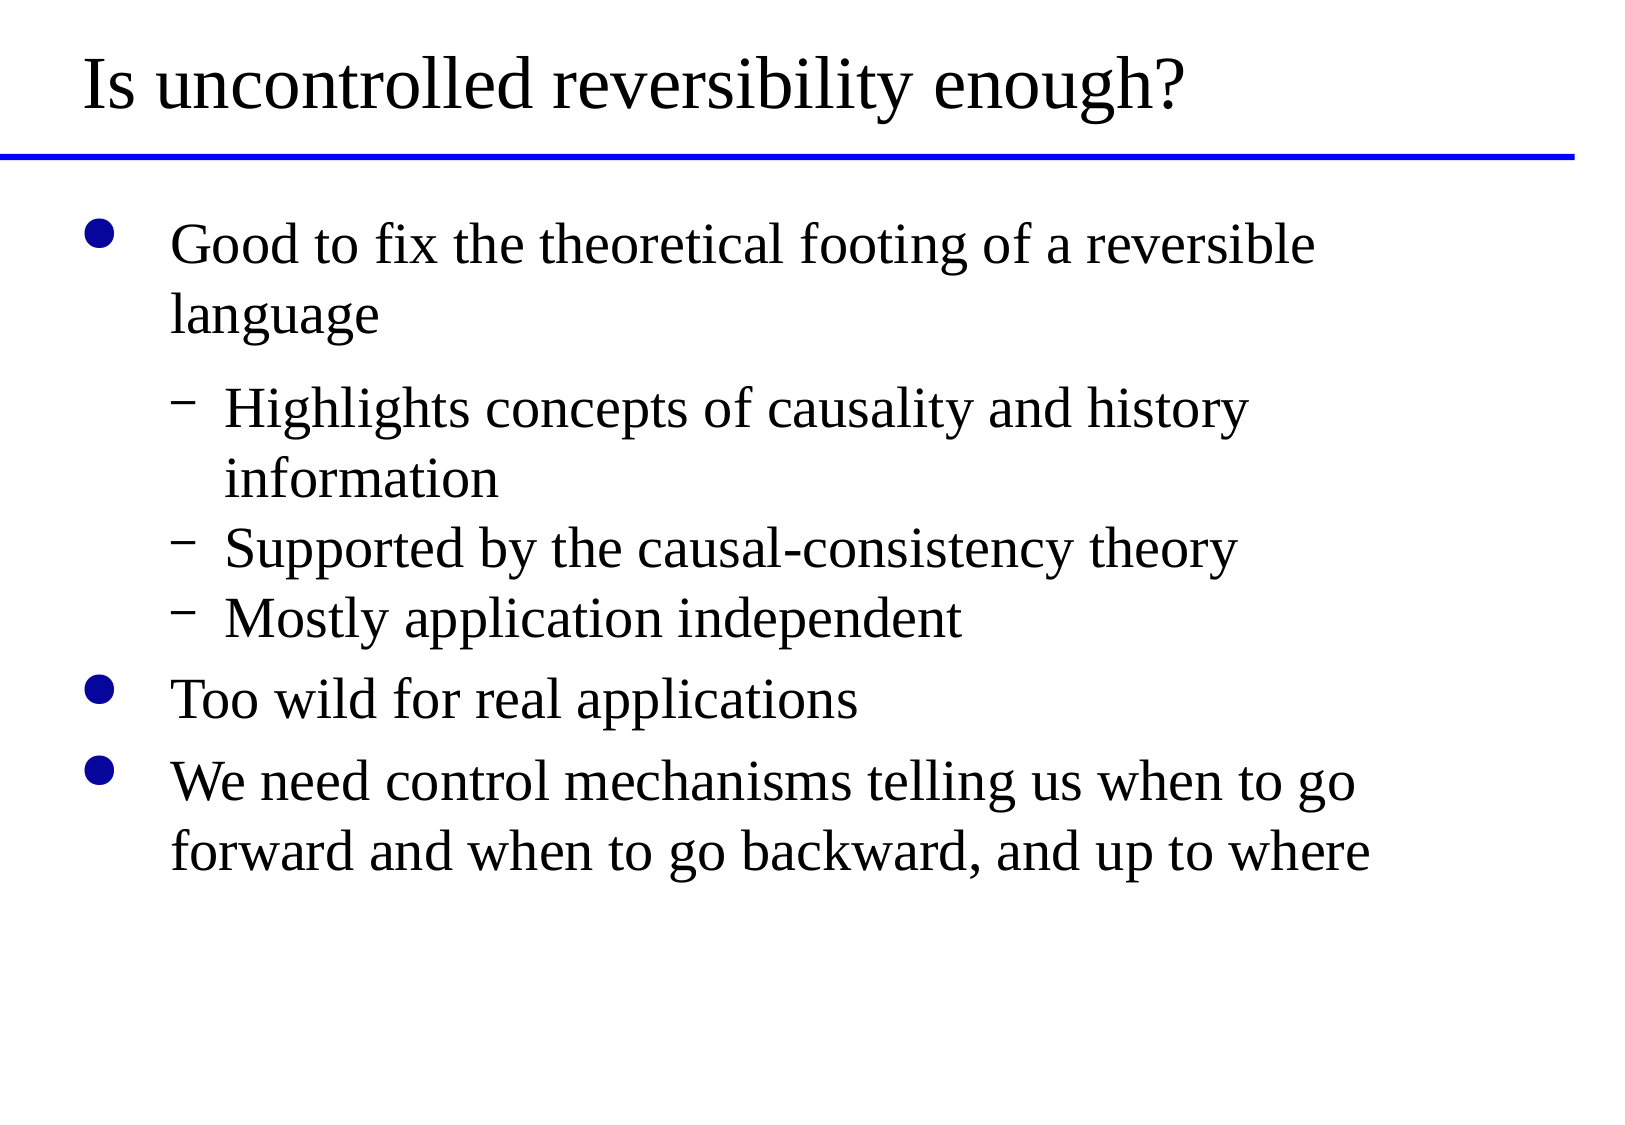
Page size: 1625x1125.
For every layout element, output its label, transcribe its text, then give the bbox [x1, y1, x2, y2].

list Good to fix the theoretical footing of a reversible language Highlights concepts of causality and history information Supported by the causal-consistency theory Mostly application independent Too wild for real applications We need control mechanisms telling us when to go forward and when to go backward, and up to where [67, 198, 1478, 1061]
title Is uncontrolled reversibility enough? [67, 27, 1544, 131]
